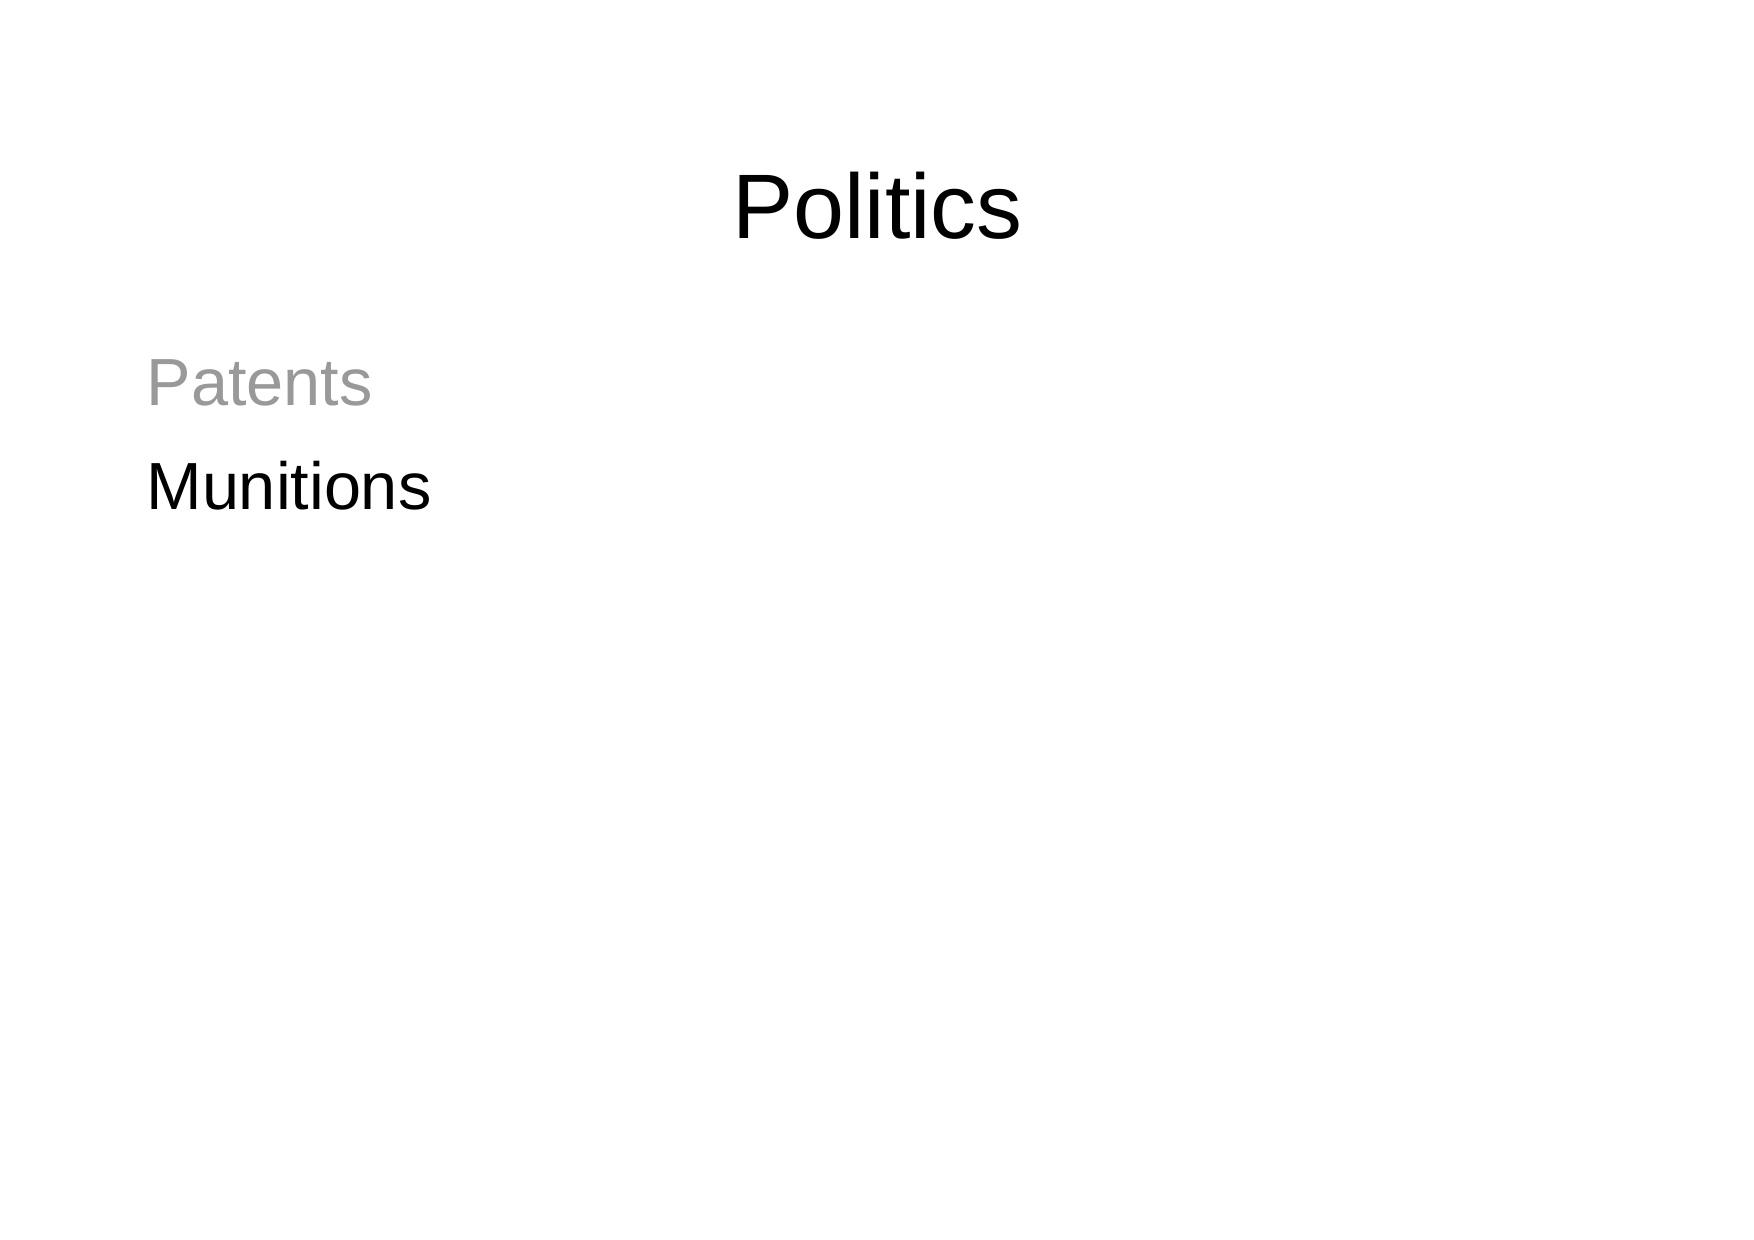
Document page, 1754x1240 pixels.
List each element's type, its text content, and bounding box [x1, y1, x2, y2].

list Patents Munitions [128, 344, 1627, 1126]
title Politics [128, 102, 1627, 310]
